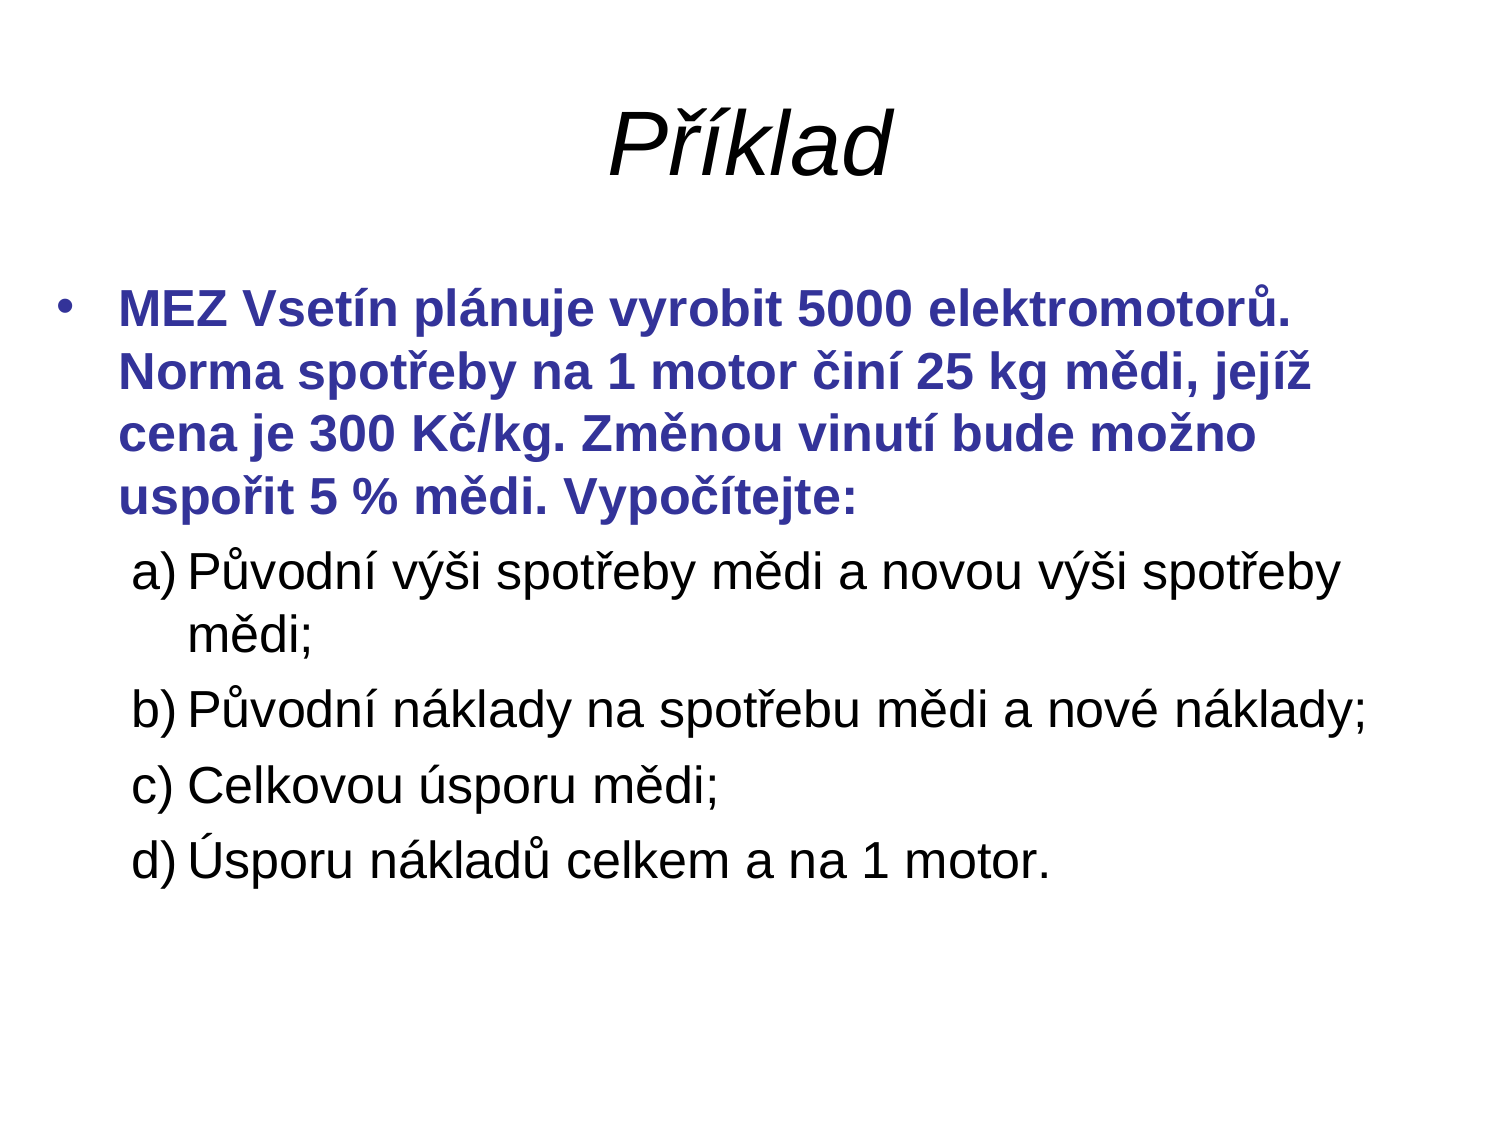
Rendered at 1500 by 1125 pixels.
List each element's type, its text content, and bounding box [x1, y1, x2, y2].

title Příklad [75, 45, 1426, 233]
list MEZ Vsetín plánuje vyrobit 5000 elektromotorů. Norma spotřeby na 1 motor činí 25 kg mědi, jejíž cena je 300 Kč/kg. Změnou vinutí bude možno uspořit 5 % mědi. Vypočítejte: Původní výši spotřeby mědi a novou výši spotřeby mědi; Původní náklady na spotřebu mědi a nové náklady; Celkovou úsporu mědi; Úsporu nákladů celkem a na 1 motor. [41, 267, 1459, 1125]
